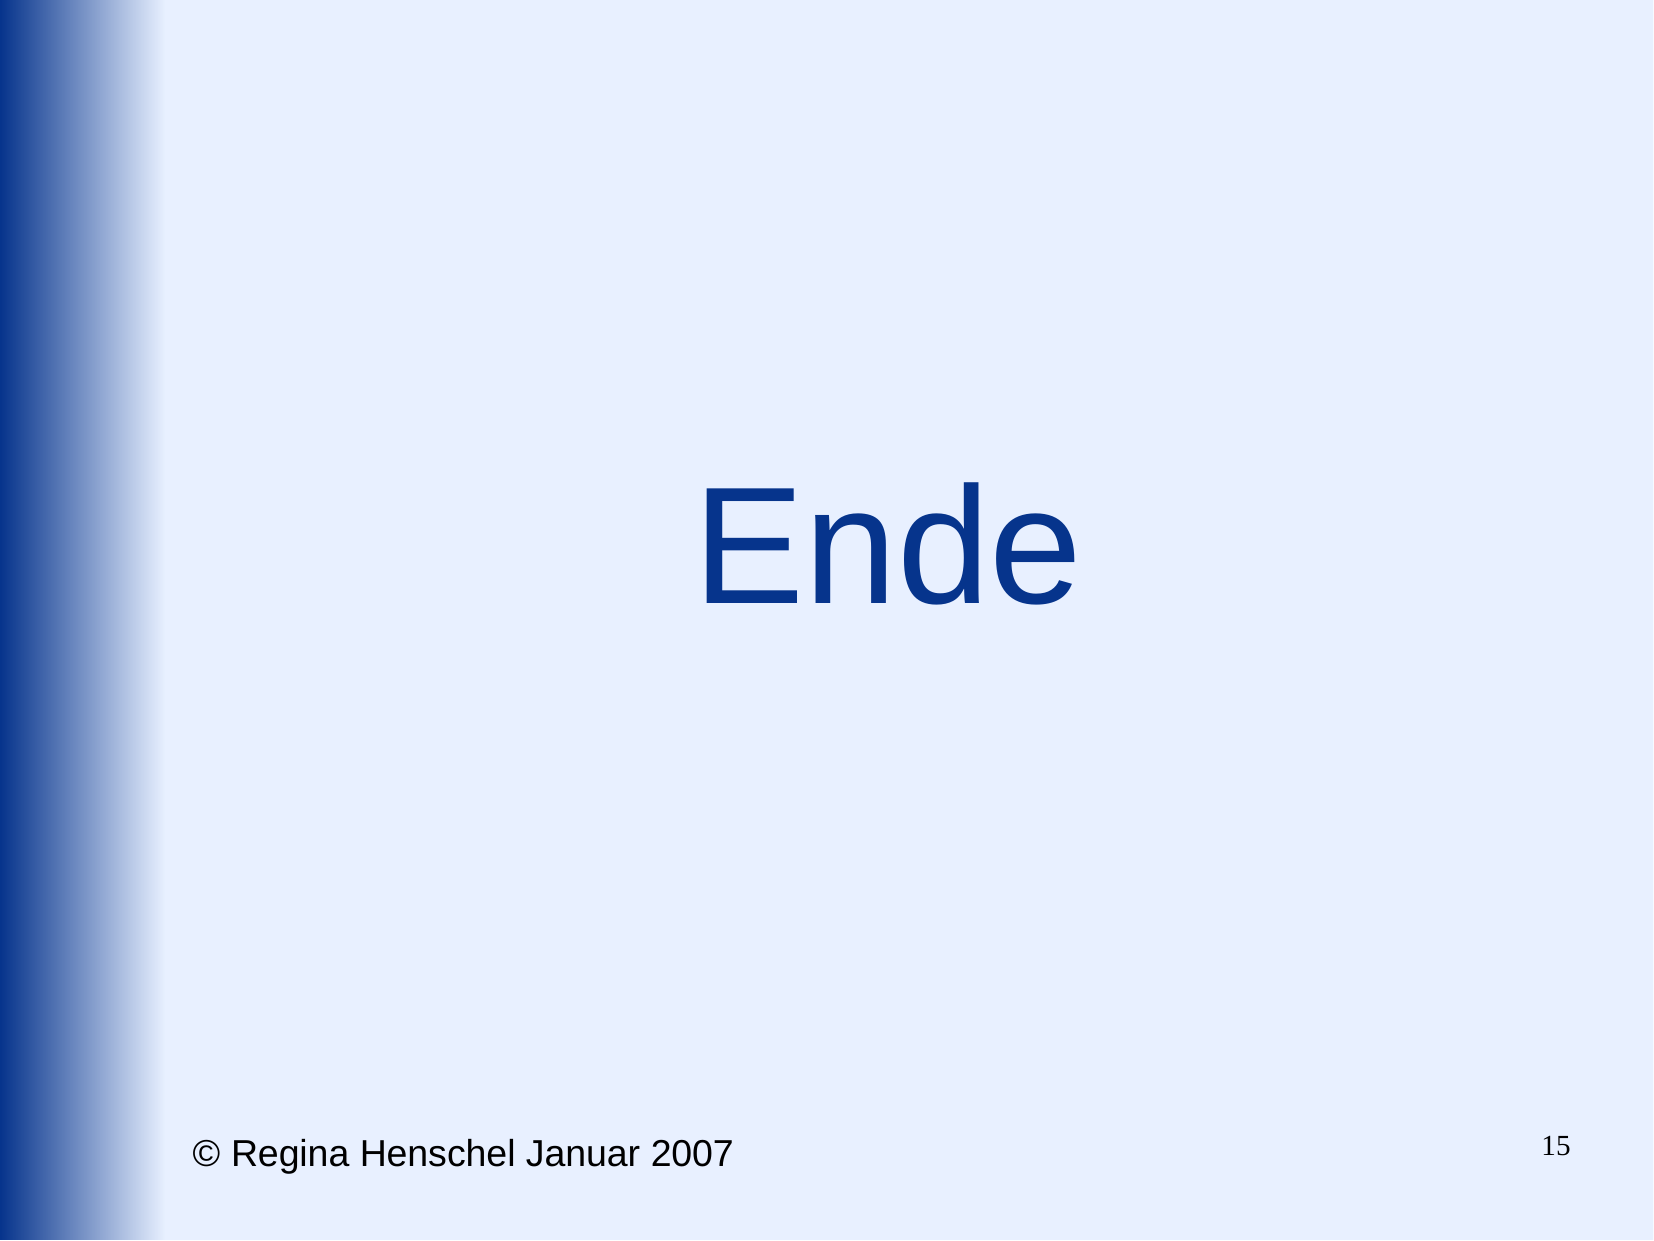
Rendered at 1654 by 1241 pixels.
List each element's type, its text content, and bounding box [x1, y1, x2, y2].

text_box Ende [678, 445, 1098, 647]
text_box © Regina Henschel Januar 2007 [177, 1125, 898, 1182]
